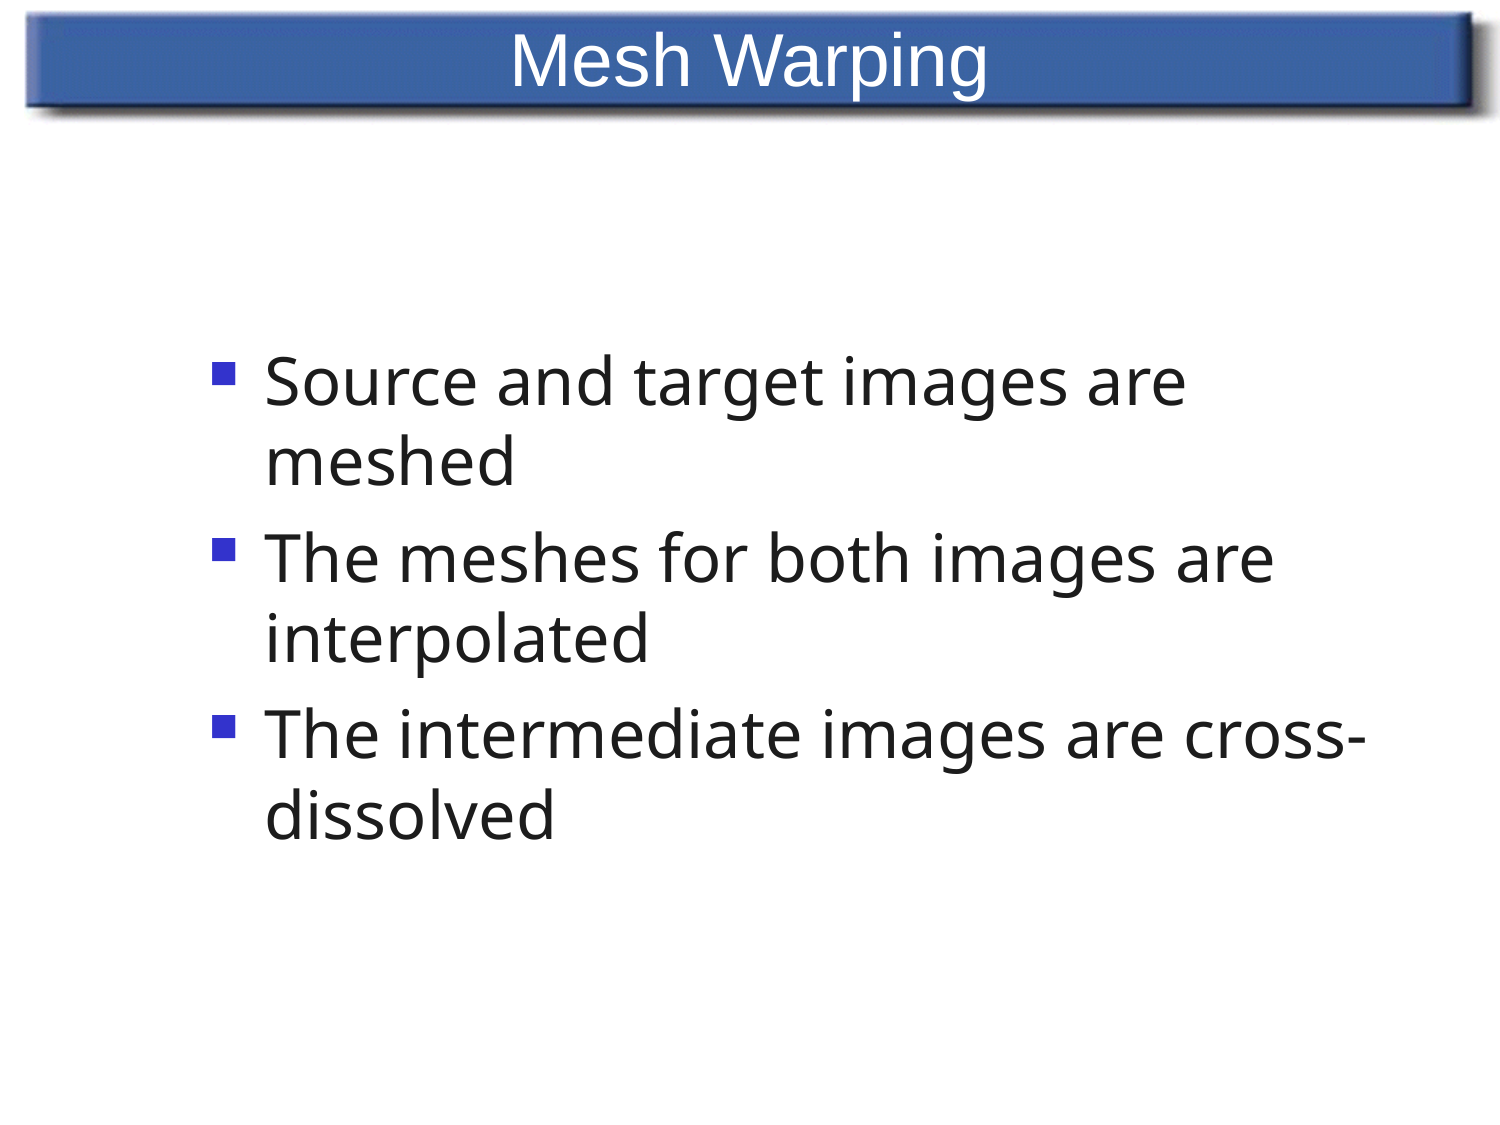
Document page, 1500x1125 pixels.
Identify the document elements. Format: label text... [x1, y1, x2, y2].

list Source and target images are meshed The meshes for both images are interpolated The intermediate images are cross-dissolved [193, 331, 1469, 1007]
picture [24, 9, 1500, 125]
title Mesh Warping [110, 3, 1389, 110]
